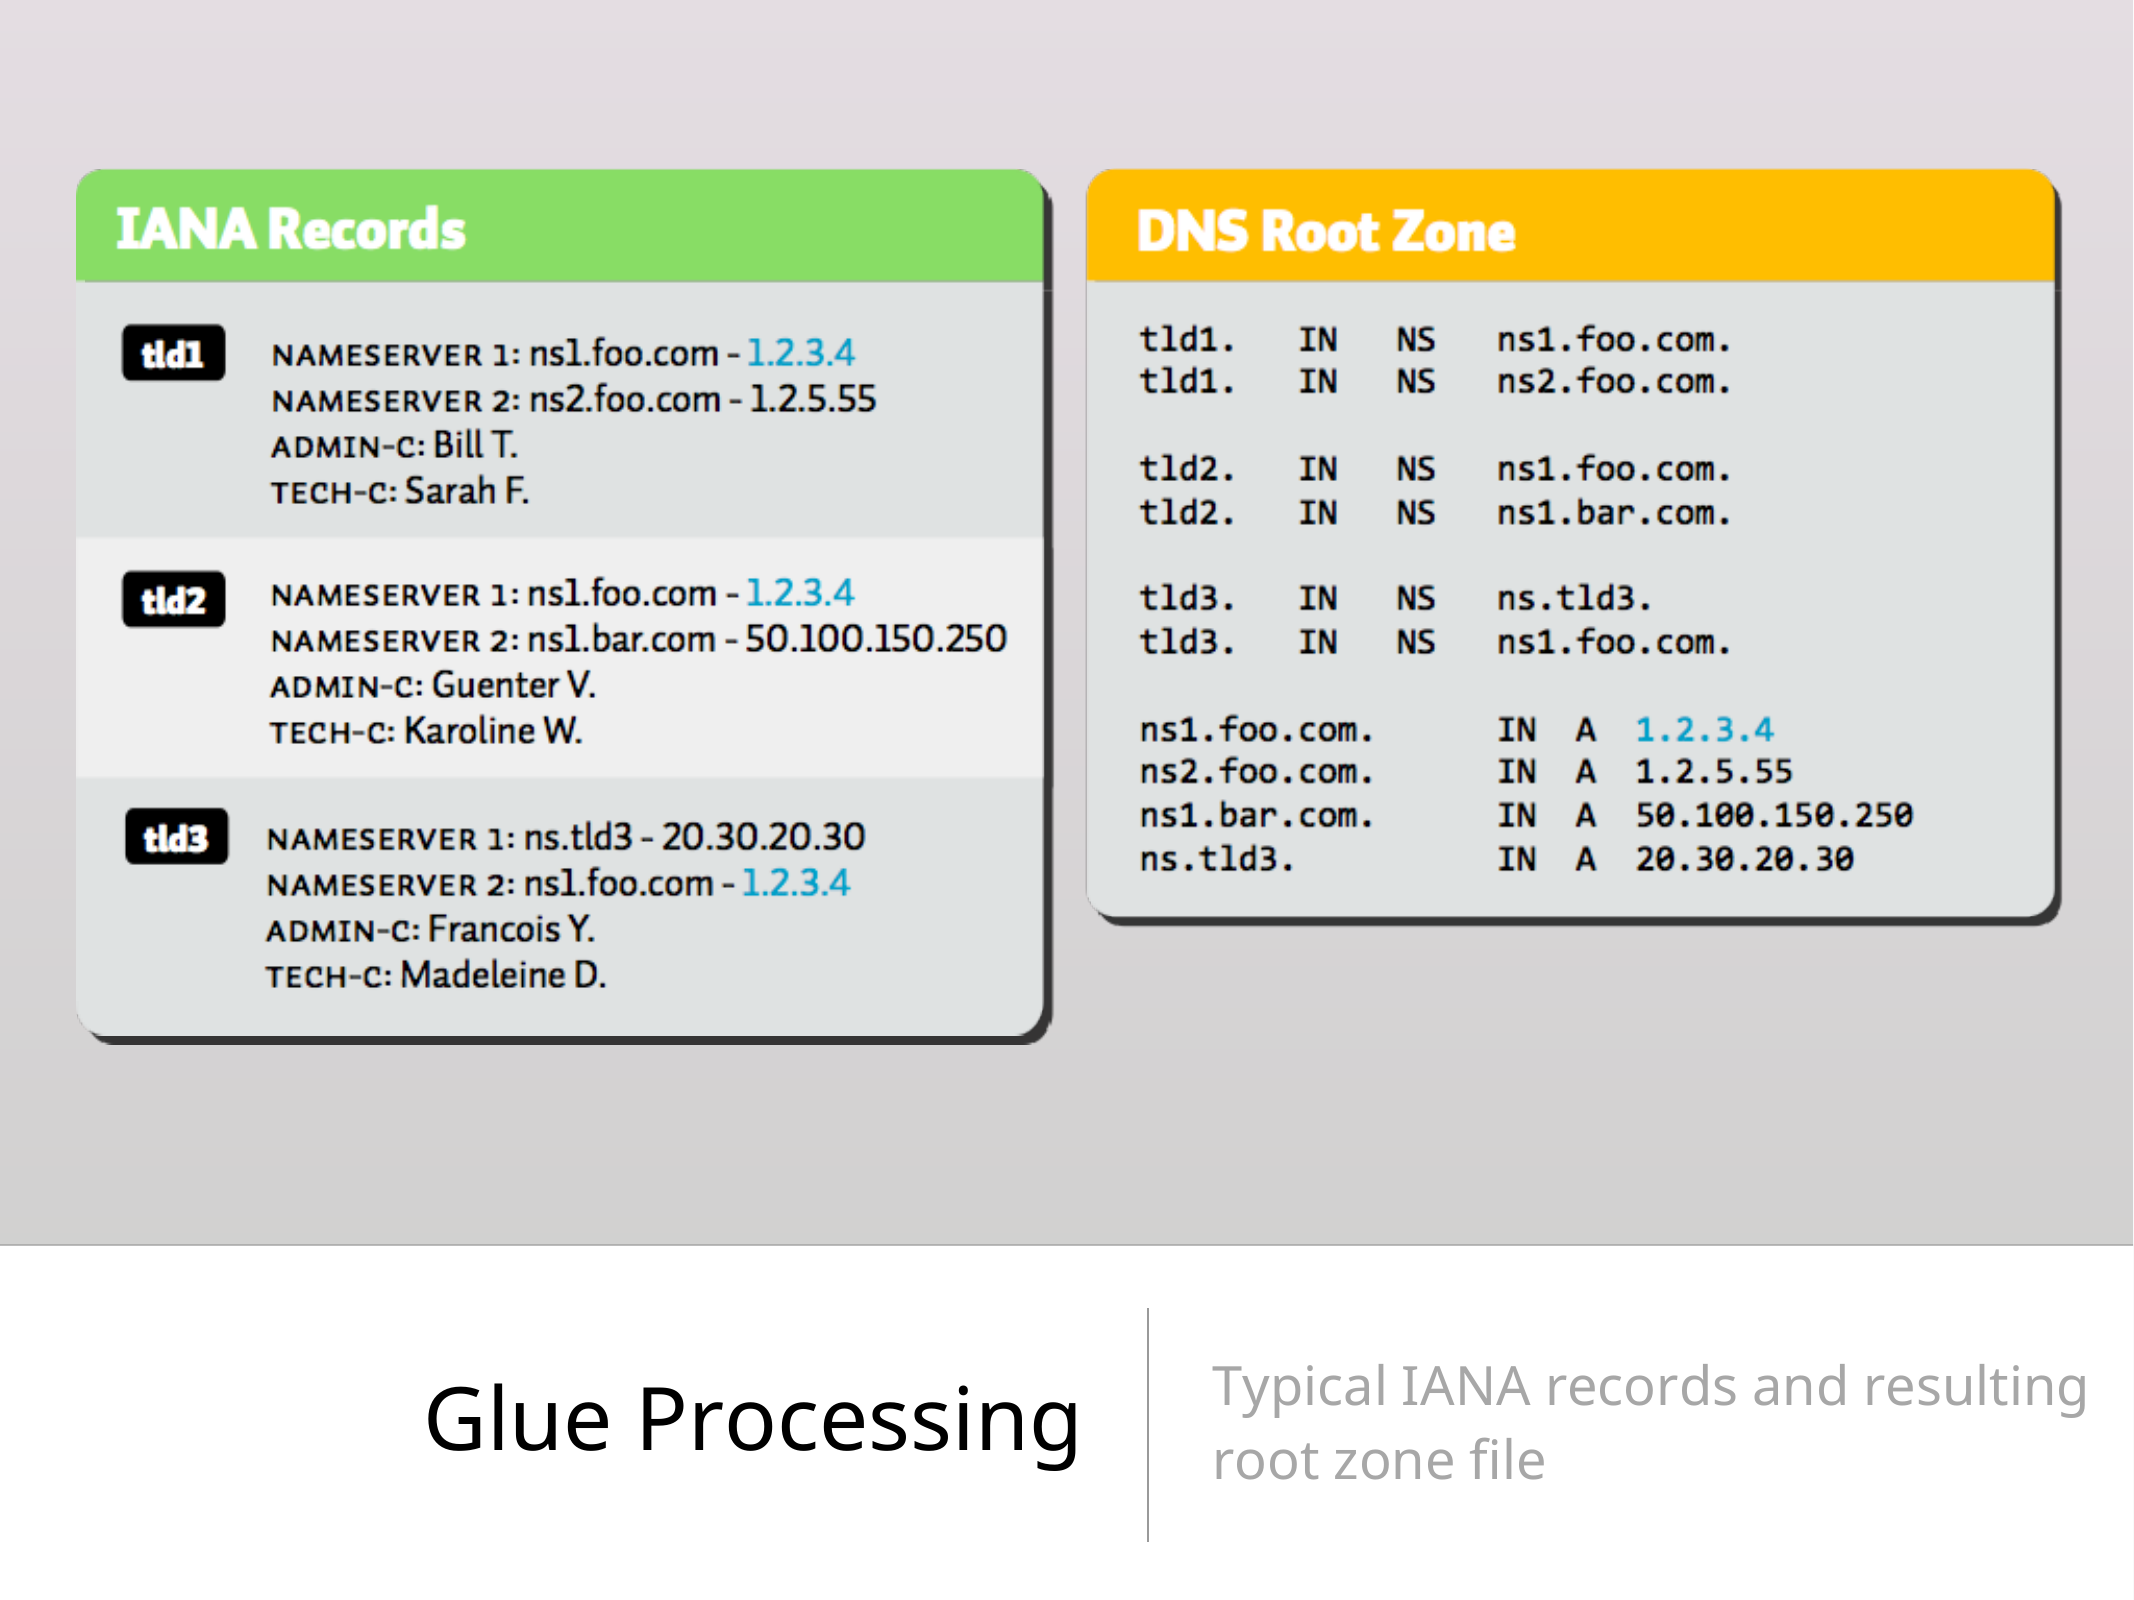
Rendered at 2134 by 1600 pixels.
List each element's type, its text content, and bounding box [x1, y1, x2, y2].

list Typical IANA records and resulting root zone file [1204, 1283, 2100, 1561]
title Glue Processing [110, 1277, 1092, 1557]
picture [0, 0, 2134, 1600]
